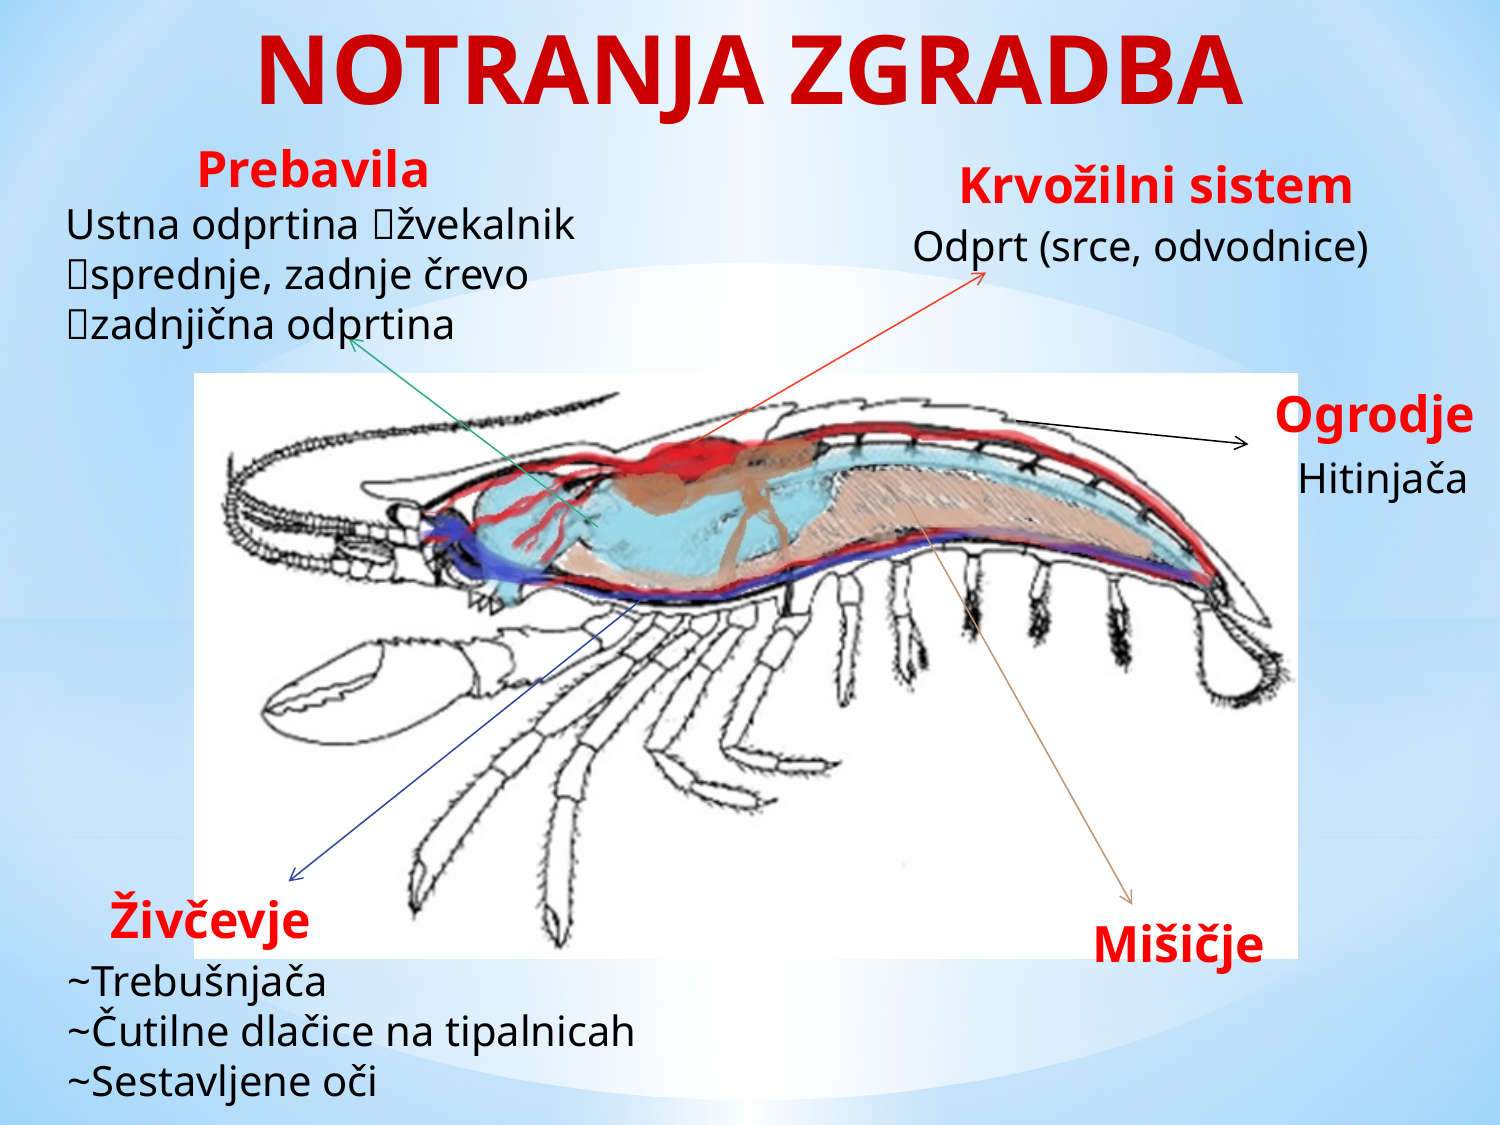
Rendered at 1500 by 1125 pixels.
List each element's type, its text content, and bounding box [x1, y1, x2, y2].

text_box Krvožilni sistem [943, 146, 1370, 212]
text_box Ogrodje [1259, 375, 1491, 451]
text_box Mišičje [1077, 904, 1280, 980]
text_box Živčevje [96, 881, 326, 947]
text_box Prebavila [181, 129, 446, 190]
title NOTRANJA ZGRADBA [0, 1, 1500, 189]
text_box Hitinjača [1283, 444, 1484, 510]
text_box ~Trebušnjača ~Čutilne dlačice na tipalnicah ~Sestavljene oči [52, 947, 652, 1113]
text_box Odprt (srce, odvodnice) [897, 212, 1385, 277]
text_box Ustna odprtina žvekalnik sprednje, zadnje črevo zadnjična odprtina [51, 190, 591, 356]
picture [194, 373, 1298, 959]
text_box Ogrodje [1324, 410, 1335, 427]
